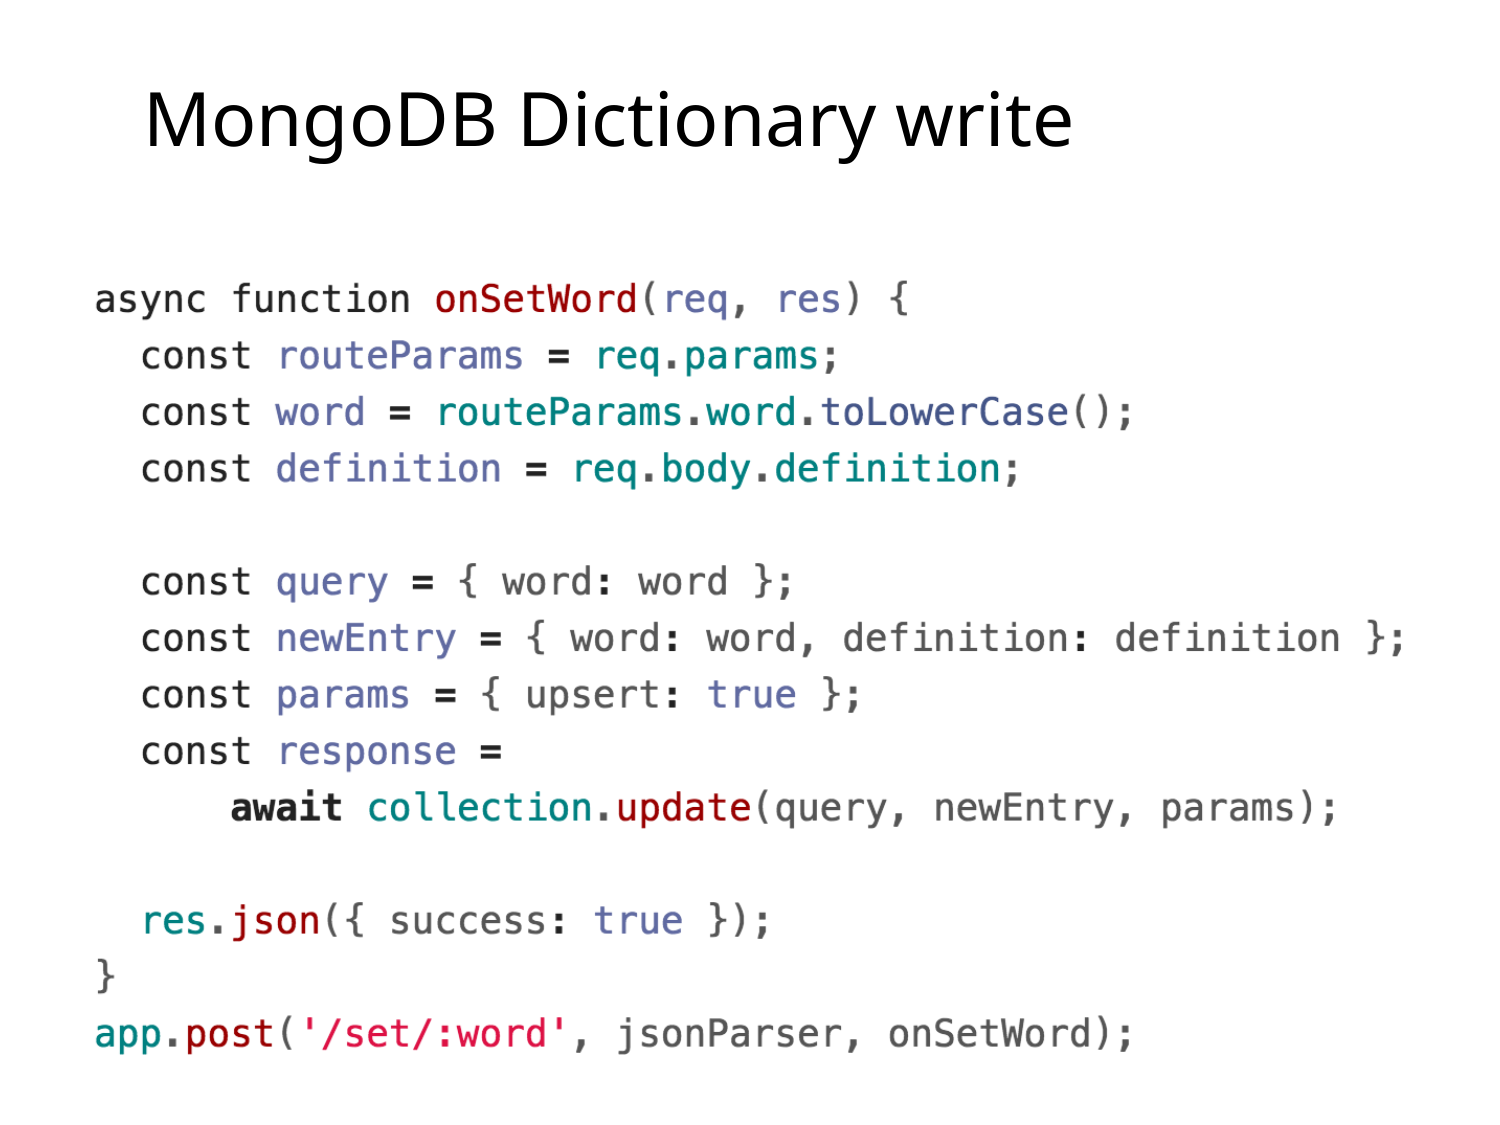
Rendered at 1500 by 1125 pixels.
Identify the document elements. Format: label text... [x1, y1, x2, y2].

title MongoDB Dictionary write [128, 56, 1372, 183]
picture [76, 266, 1424, 1078]
